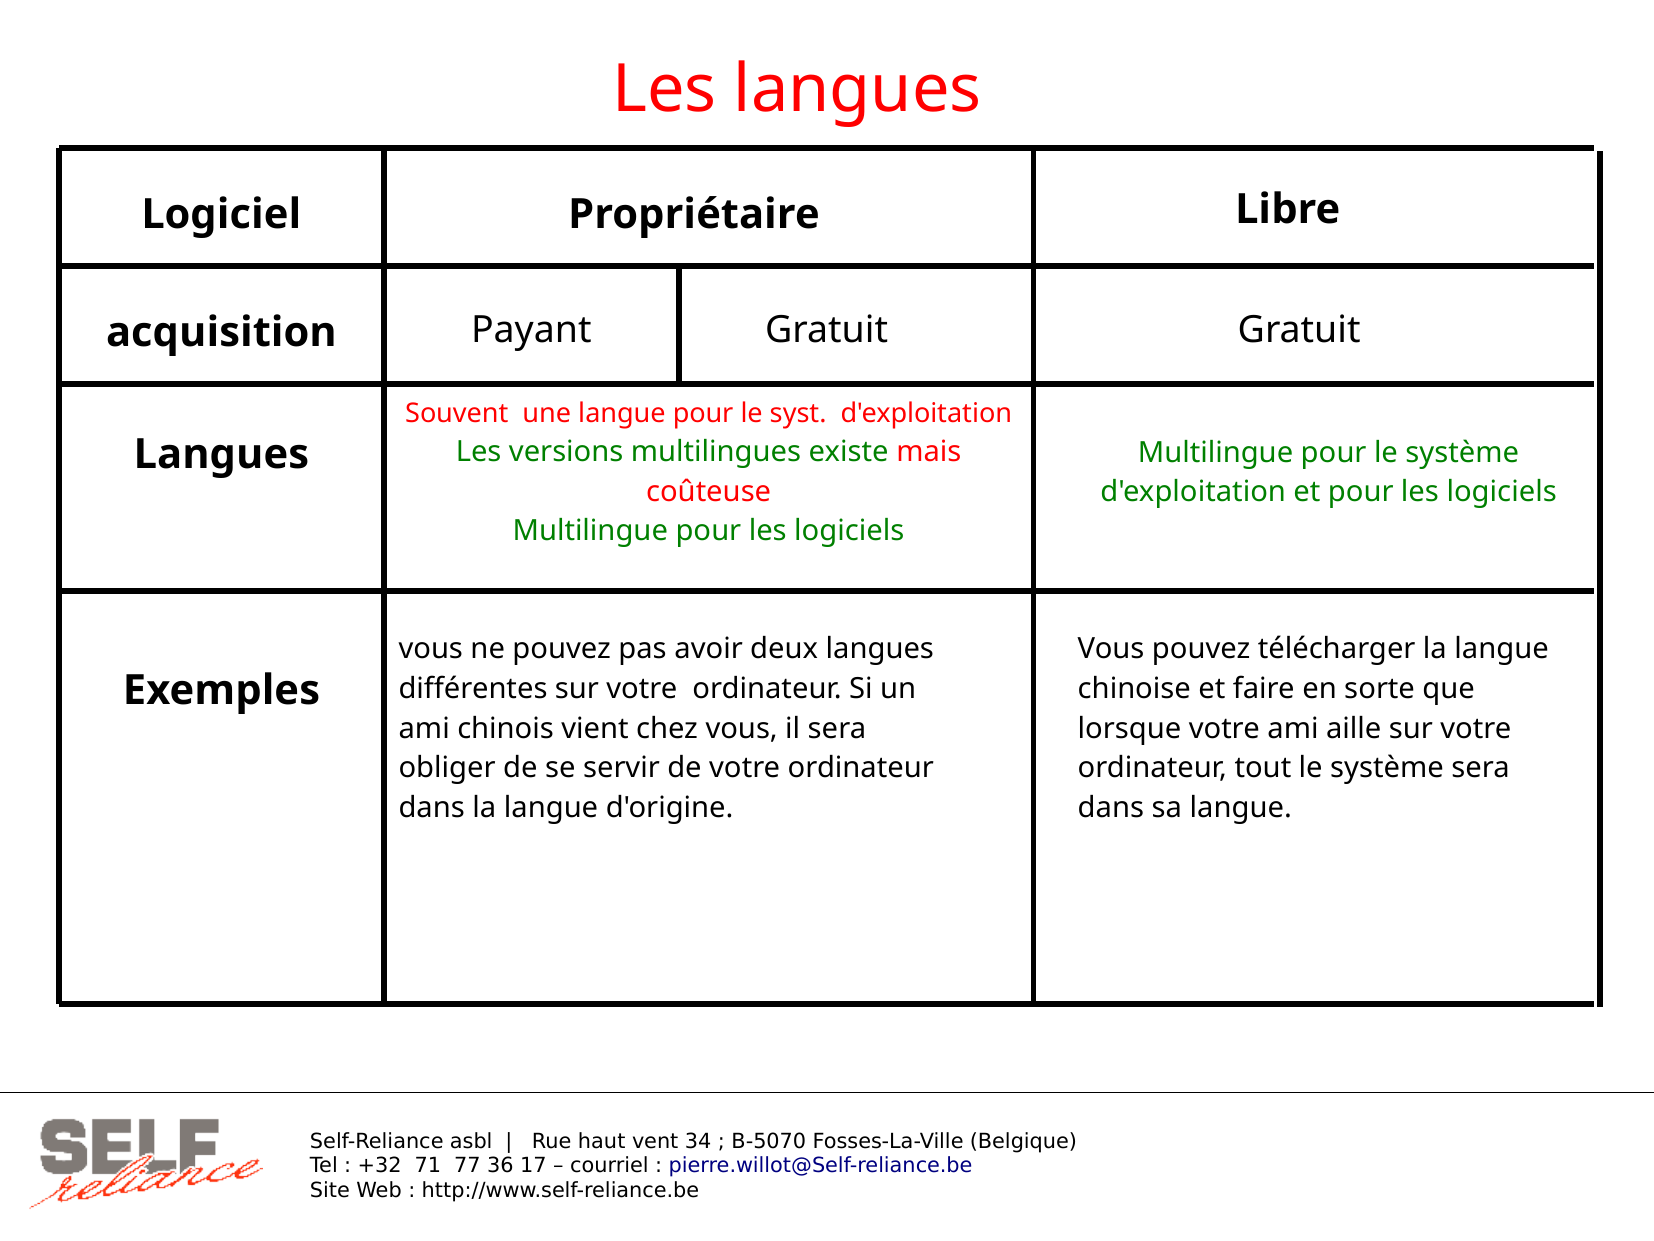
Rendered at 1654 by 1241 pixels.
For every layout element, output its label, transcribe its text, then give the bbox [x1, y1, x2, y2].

text_box Propriétaire [442, 173, 945, 266]
text_box Self-Reliance asbl | Rue haut vent 34 ; B-5070 Fosses-La-Ville (Belgique) Tel : +32 71 77 36 17 – courriel : pierre.willot@Self-reliance.be Site Web : http://www.self-reliance.be [295, 1122, 1388, 1210]
text_box Vous pouvez télécharger la langue chinoise et faire en sorte que lorsque votre ami aille sur votre ordinateur, tout le système sera dans sa langue. [1062, 620, 1595, 877]
text_box Libre [1036, 168, 1539, 261]
text_box Langues [59, 413, 383, 506]
text_box Logiciel [59, 173, 384, 266]
text_box Les langues [236, 29, 1359, 166]
text_box Exemples [59, 649, 383, 743]
text_box Gratuit [1181, 295, 1418, 375]
text_box acquisition [59, 291, 384, 384]
text_box Multilingue pour le système d'exploitation et pour les logiciels [1062, 383, 1595, 600]
text_box vous ne pouvez pas avoir deux langues différentes sur votre ordinateur. Si un ami chinois vient chez vous, il sera obliger de se servir de votre ordinateur dans la langue d'origine. [383, 620, 975, 887]
text_box Souvent une langue pour le syst. d'exploitation Les versions multilingues existe mais coûteuse Multilingue pour les logiciels [383, 386, 1034, 585]
picture [28, 1116, 263, 1214]
text_box Payant [413, 295, 650, 375]
text_box Gratuit [708, 295, 945, 375]
